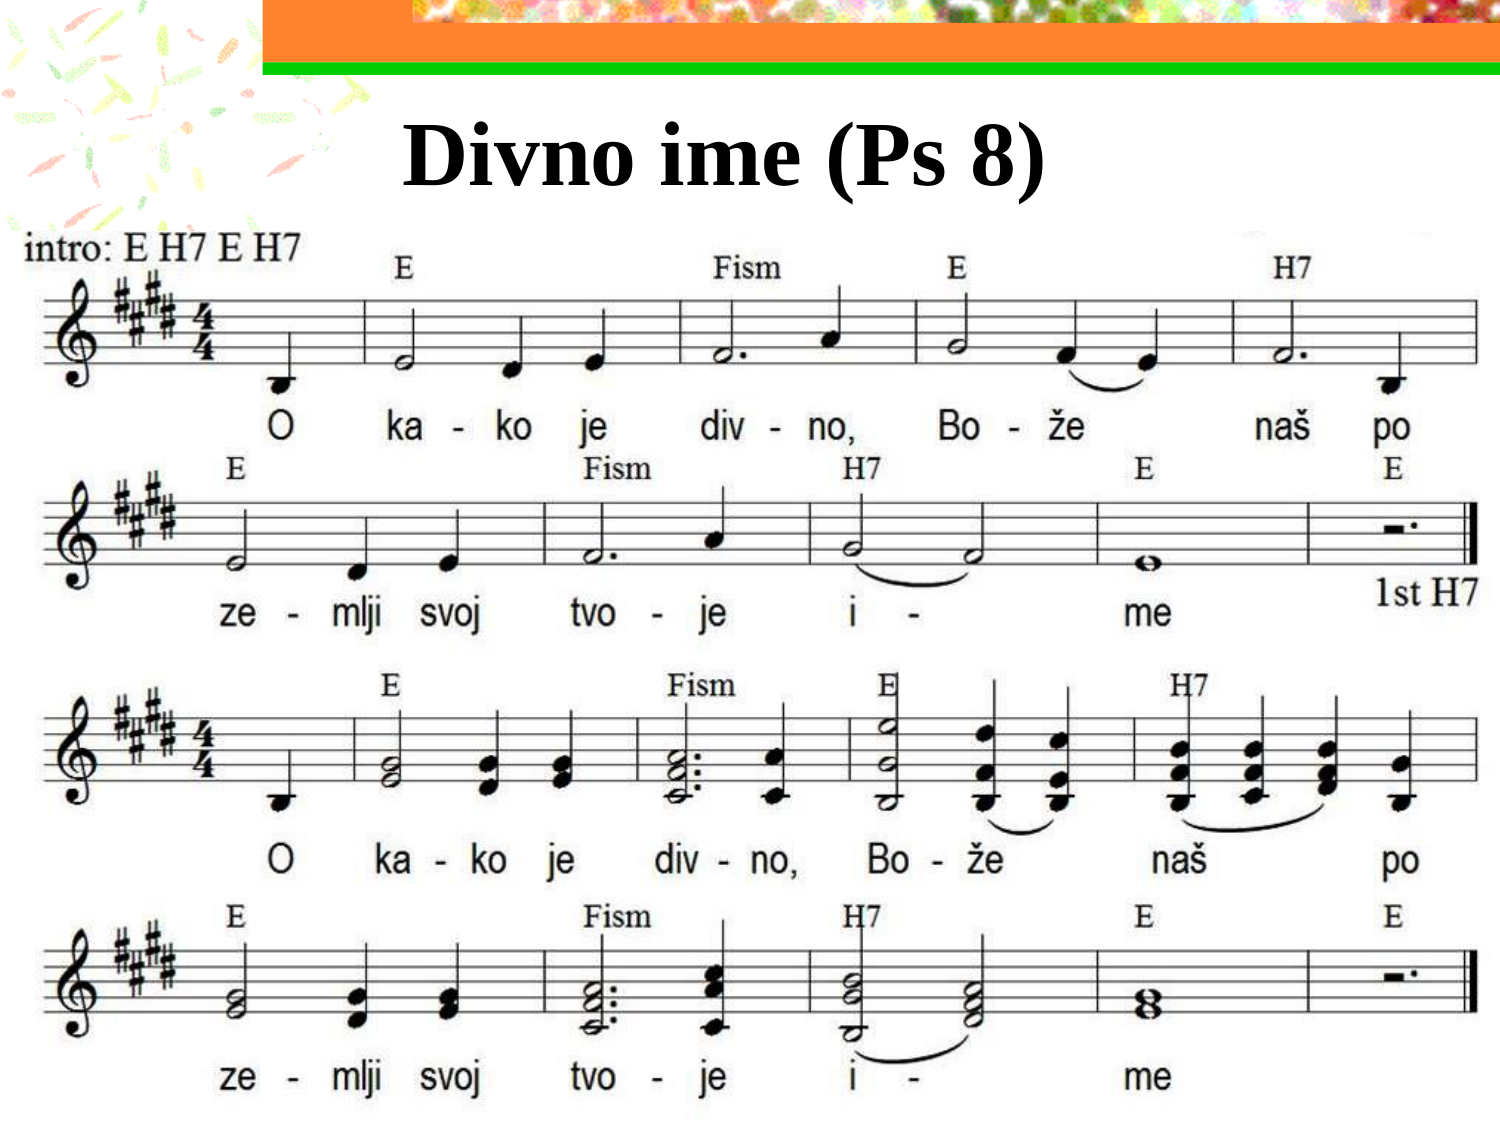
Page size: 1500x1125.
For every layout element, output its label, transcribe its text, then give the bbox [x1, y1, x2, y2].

picture [0, 0, 1500, 1125]
text_box Divno ime (Ps 8) [87, 54, 1363, 231]
picture [412, 0, 1500, 23]
